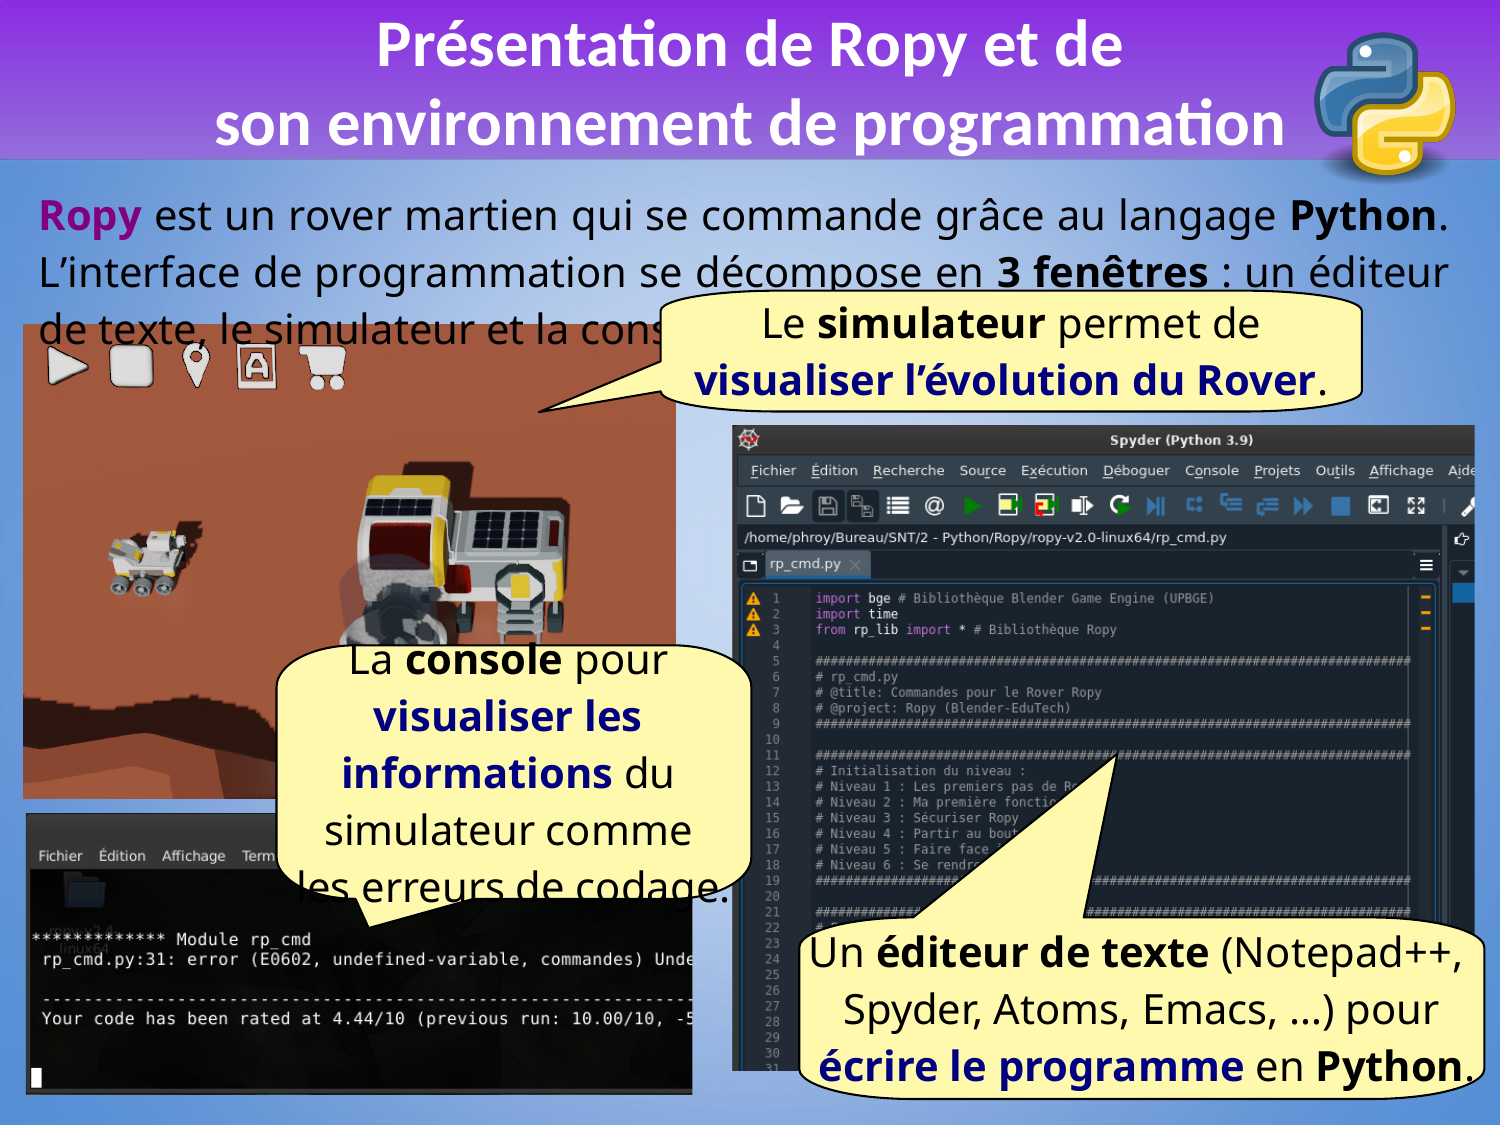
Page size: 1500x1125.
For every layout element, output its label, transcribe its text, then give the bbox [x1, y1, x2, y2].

text_box Ropy est un rover martien qui se commande grâce au langage Python. L’interface de programmation se décompose en 3 fenêtres : un éditeur de texte, le simulateur et la console. [23, 178, 1465, 319]
text_box Le simulateur permet de visualiser l’évolution du Rover. [538, 290, 1362, 413]
text_box Un éditeur de texte (Notepad++, Spyder, Atoms, Emacs, …) pour écrire le programme en Python. [799, 753, 1485, 1100]
text_box Présentation de Ropy et de son environnement de programmation [0, 0, 1500, 159]
picture [0, 29, 1500, 1125]
text_box La console pour visualiser les informations du simulateur comme les erreurs de codage. [276, 645, 752, 929]
